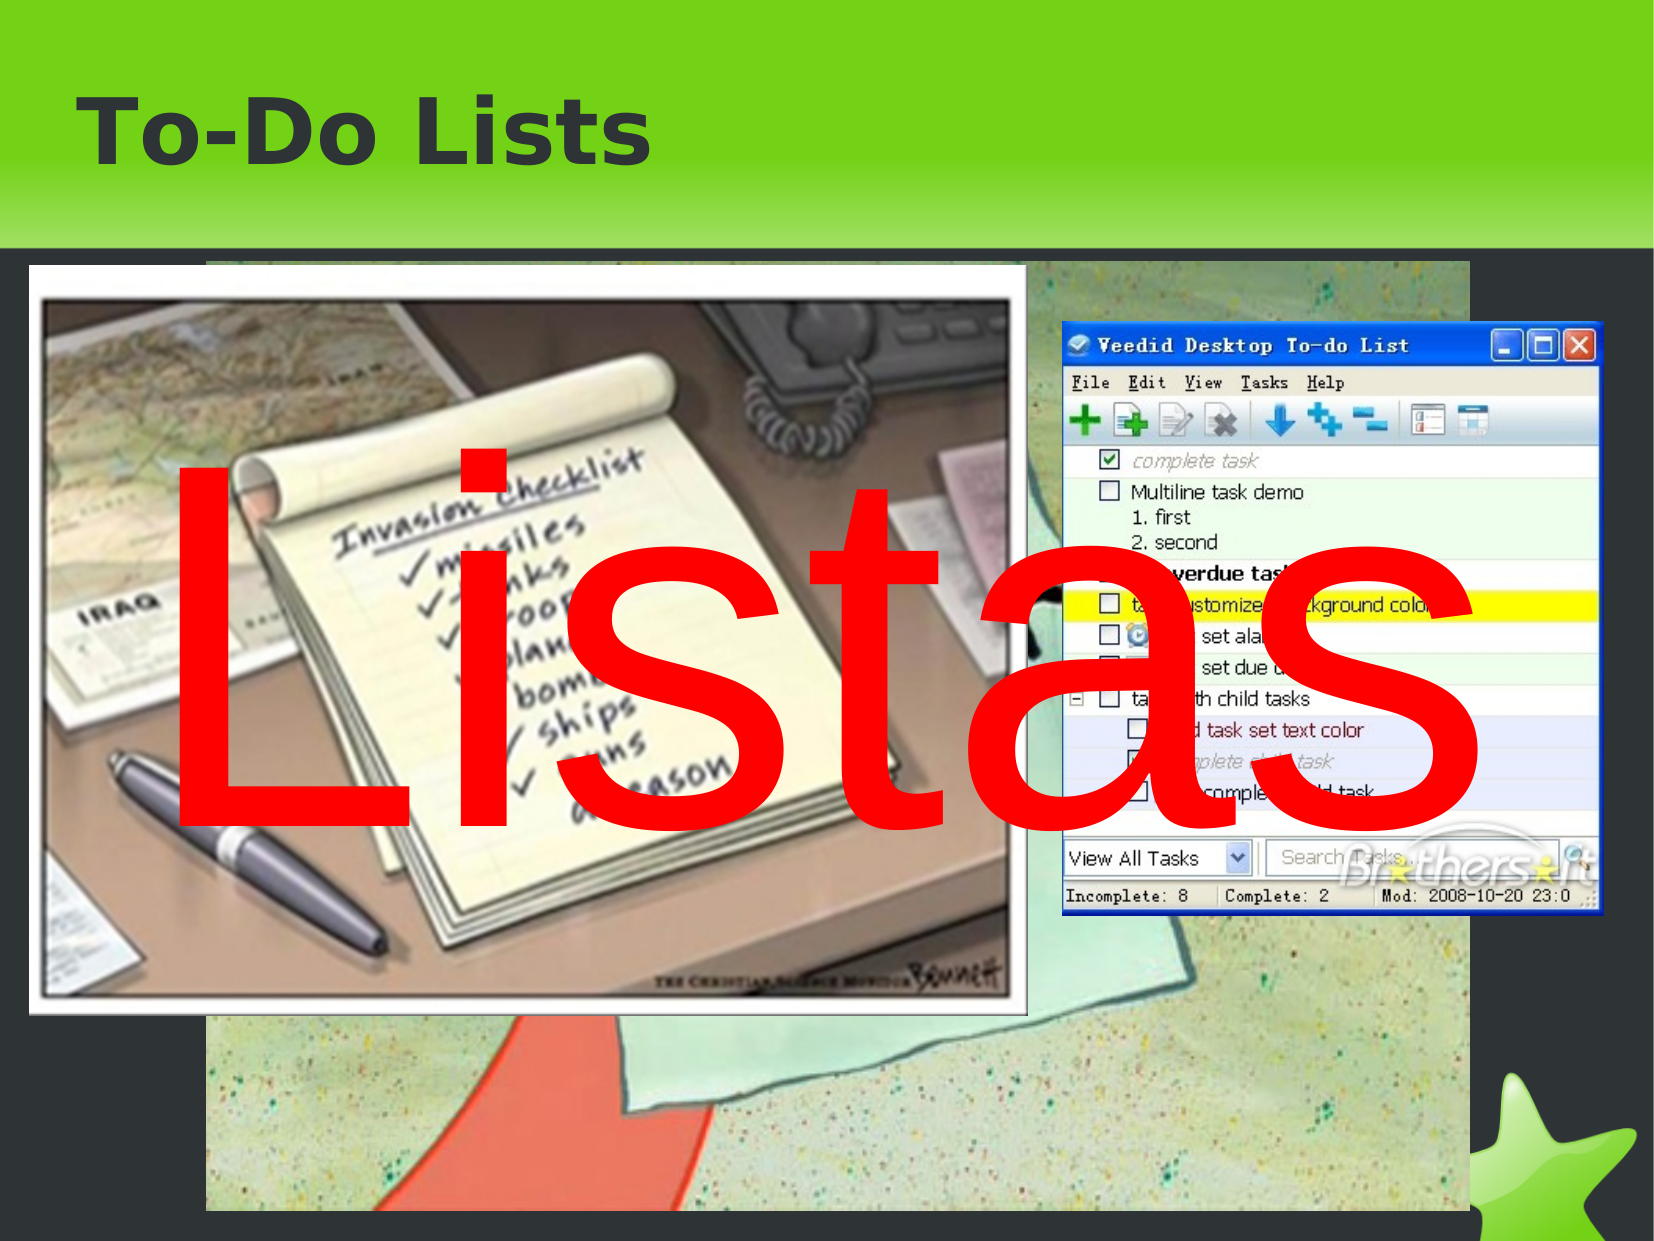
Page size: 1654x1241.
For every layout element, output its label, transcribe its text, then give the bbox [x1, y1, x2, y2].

text_box Listas [122, 347, 1513, 944]
title To-Do Lists [76, 29, 1565, 237]
picture [0, 0, 1654, 1241]
